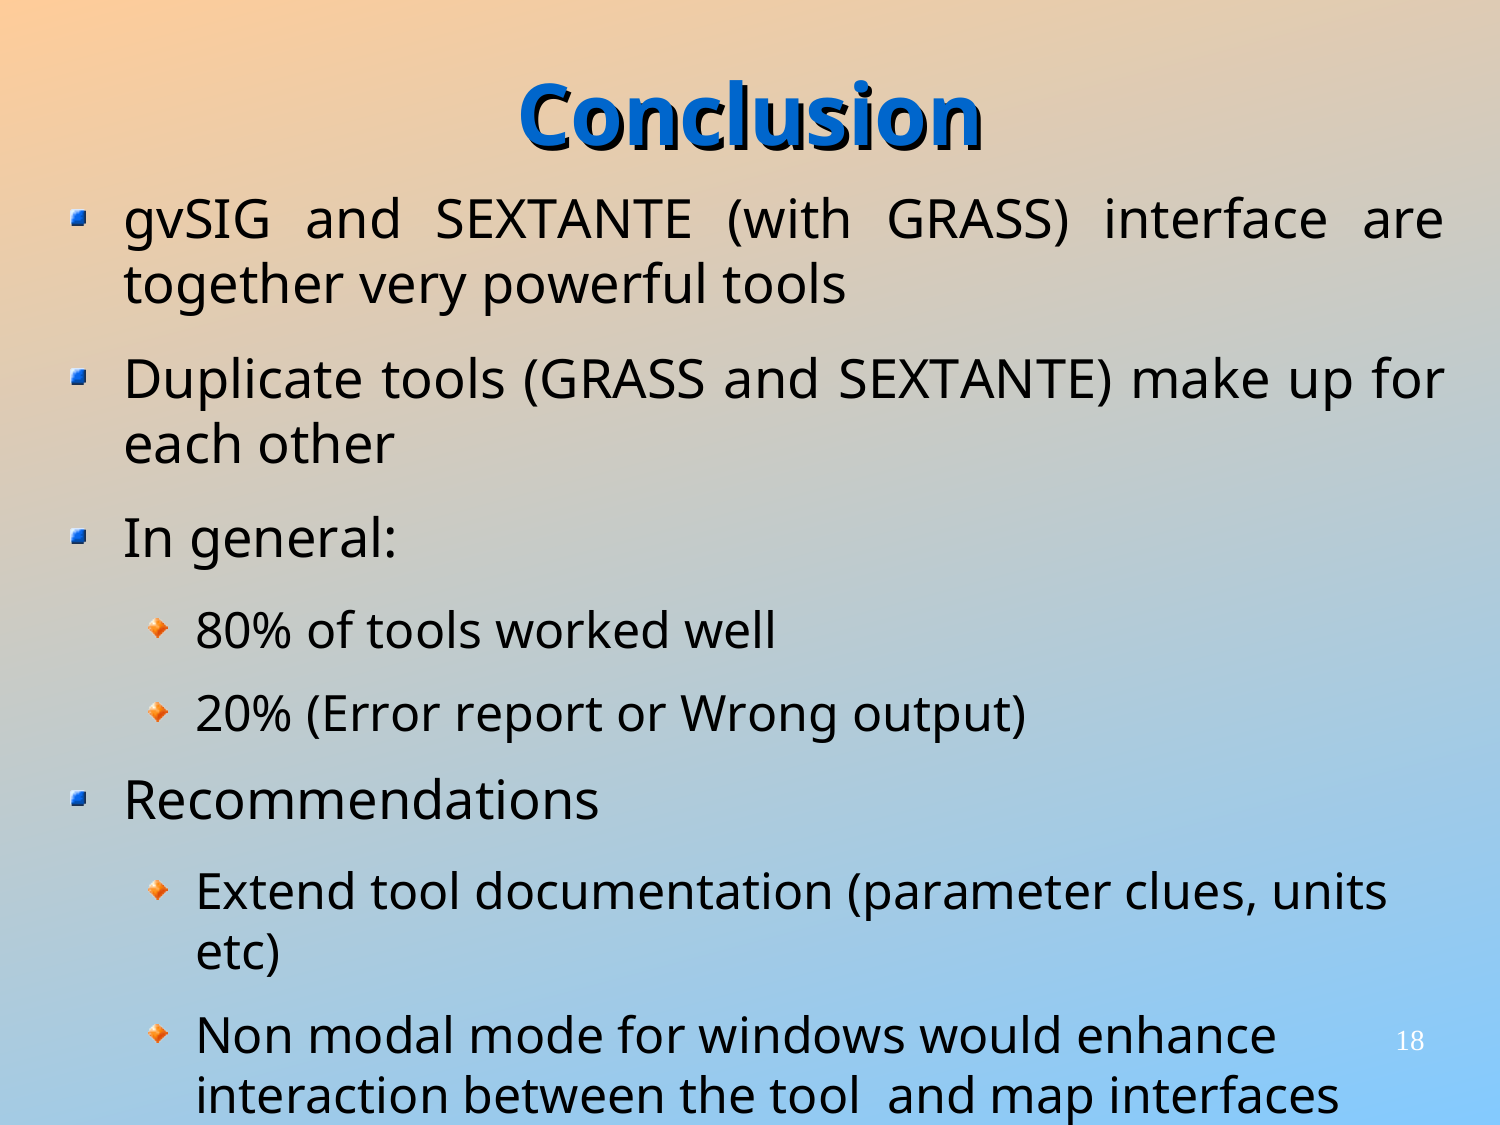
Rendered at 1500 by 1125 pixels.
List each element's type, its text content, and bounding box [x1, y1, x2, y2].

title Conclusion [75, 45, 1425, 169]
list gvSIG and SEXTANTE (with GRASS) interface are together very powerful tools Duplicate tools (GRASS and SEXTANTE) make up for each other In general: 80% of tools worked well 20% (Error report or Wrong output) Recommendations Extend tool documentation (parameter clues, units etc) Non modal mode for windows would enhance interaction between the tool and map interfaces [37, 169, 1463, 1125]
